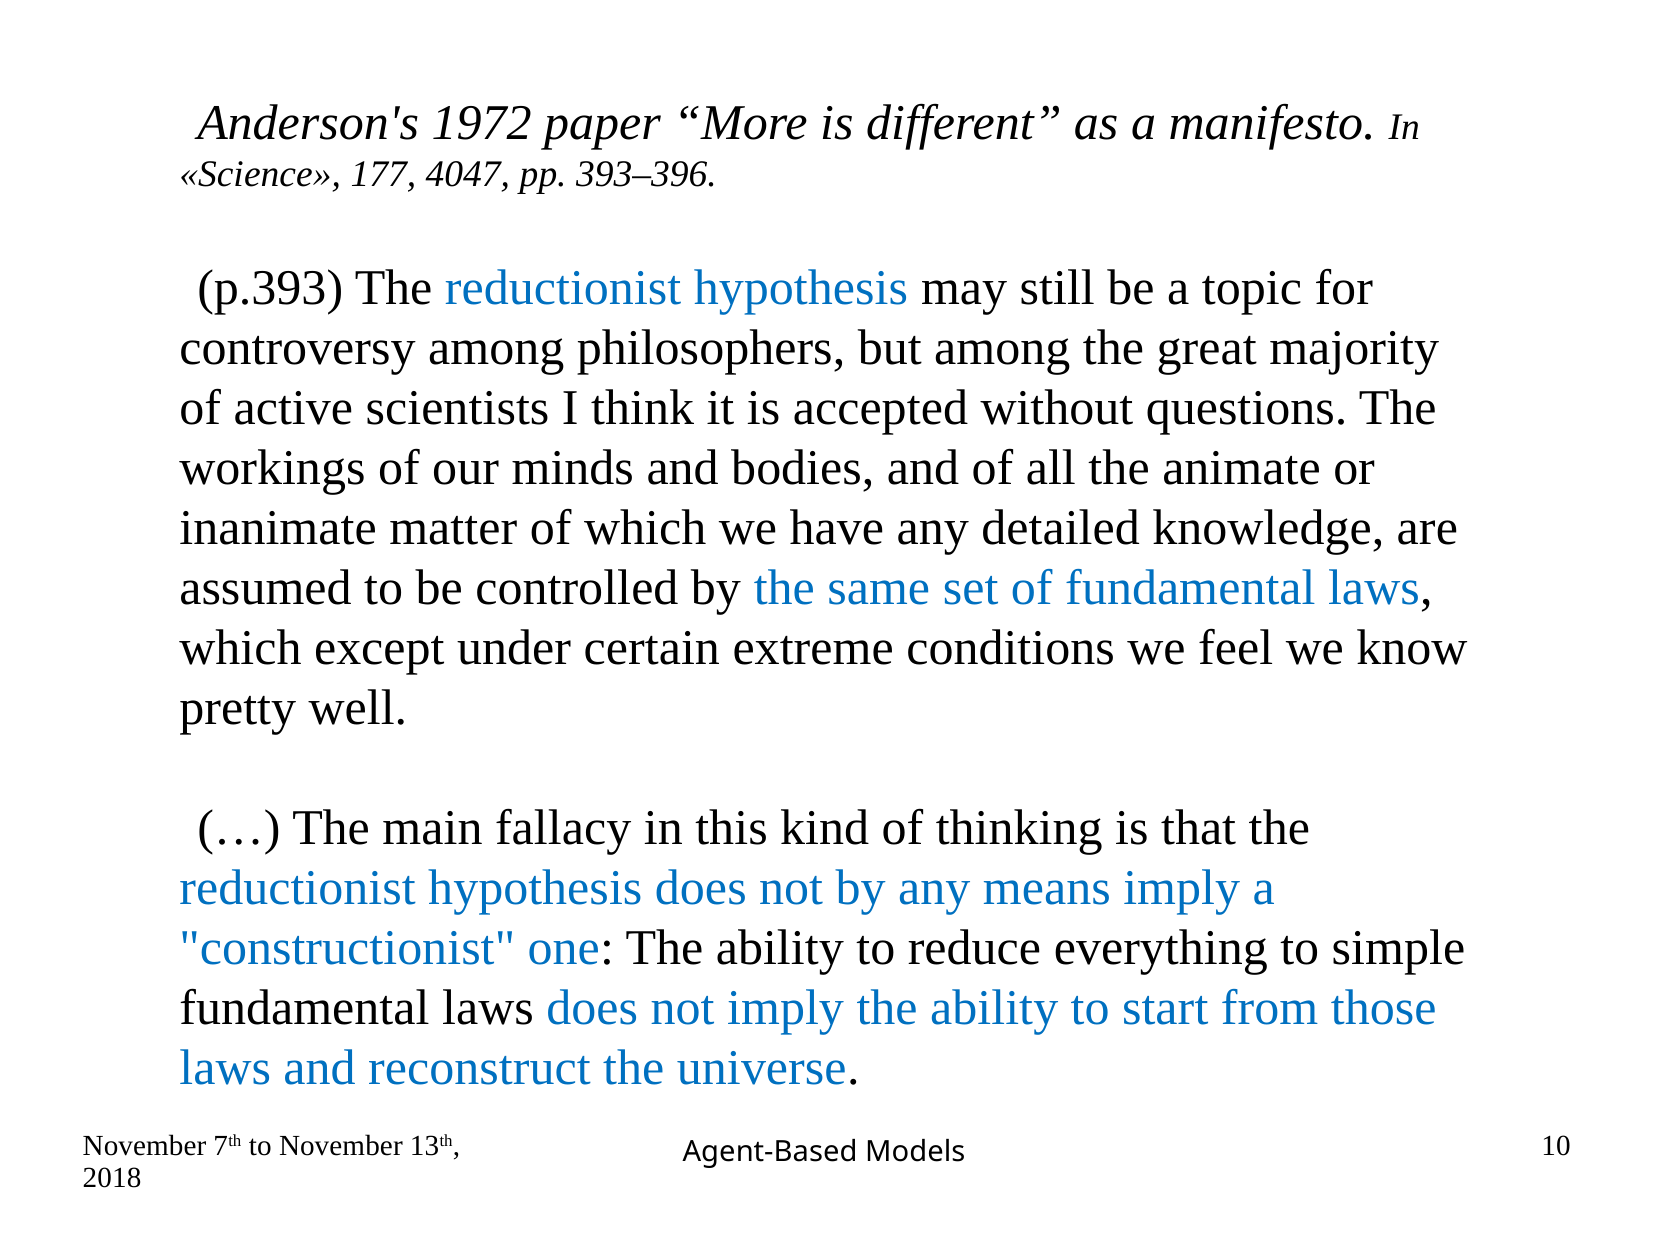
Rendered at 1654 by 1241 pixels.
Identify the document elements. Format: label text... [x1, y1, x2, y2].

text_box Anderson's 1972 paper “More is different” as a manifesto. In «Science», 177, 4047, pp. 393–396. (p.393) The reductionist hypothesis may still be a topic for controversy among philosophers, but among the great majority of active scientists I think it is accepted without questions. The workings of our minds and bodies, and of all the animate or inanimate matter of which we have any detailed knowledge, are assumed to be controlled by the same set of fundamental laws, which except under certain extreme conditions we feel we know pretty well. (…) The main fallacy in this kind of thinking is that the reductionist hypothesis does not by any means imply a "constructionist" one: The ability to reduce everything to simple fundamental laws does not imply the ability to start from those laws and reconstruct the universe. [164, 81, 1489, 1103]
